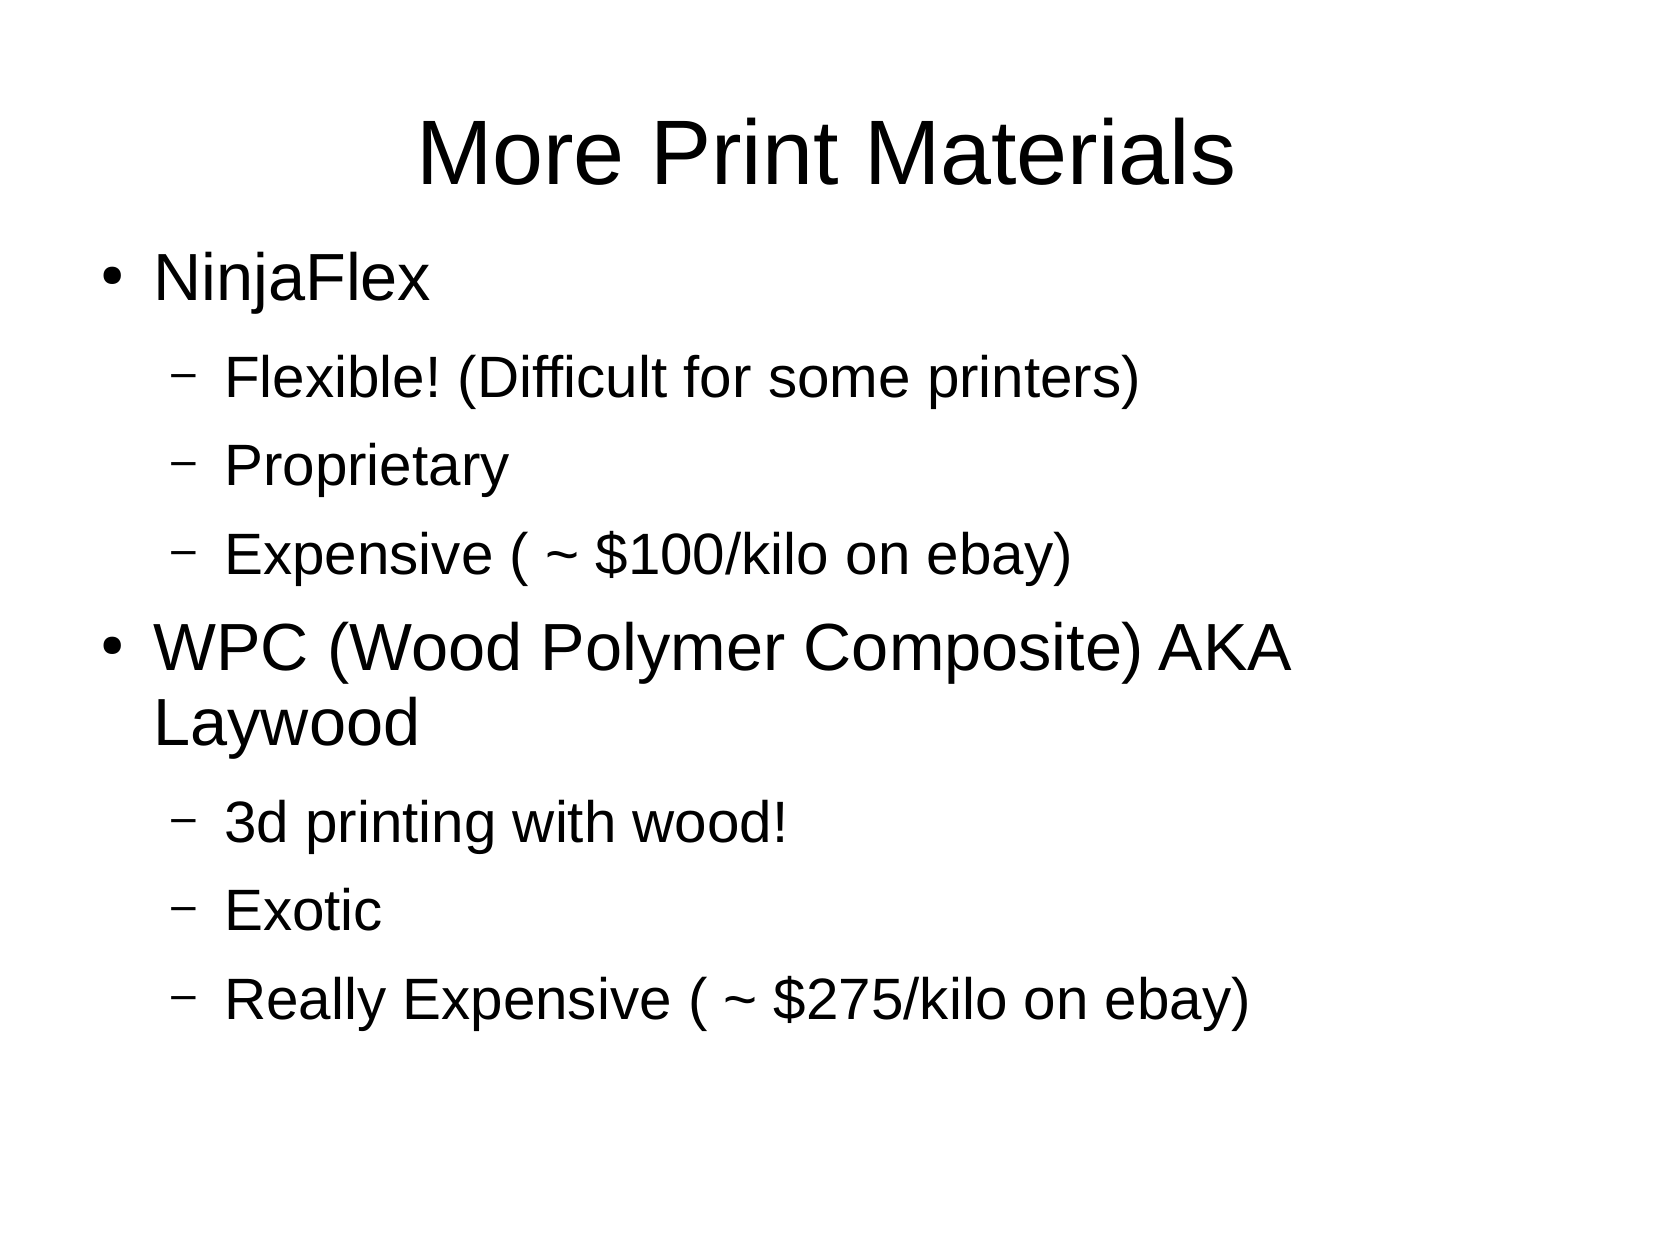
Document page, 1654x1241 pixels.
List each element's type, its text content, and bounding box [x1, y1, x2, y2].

list NinjaFlex Flexible! (Difficult for some printers) Proprietary Expensive ( ~ $100/kilo on ebay) WPC (Wood Polymer Composite) AKA Laywood 3d printing with wood! Exotic Really Expensive ( ~ $275/kilo on ebay) [82, 240, 1538, 1216]
title More Print Materials [82, 49, 1571, 257]
